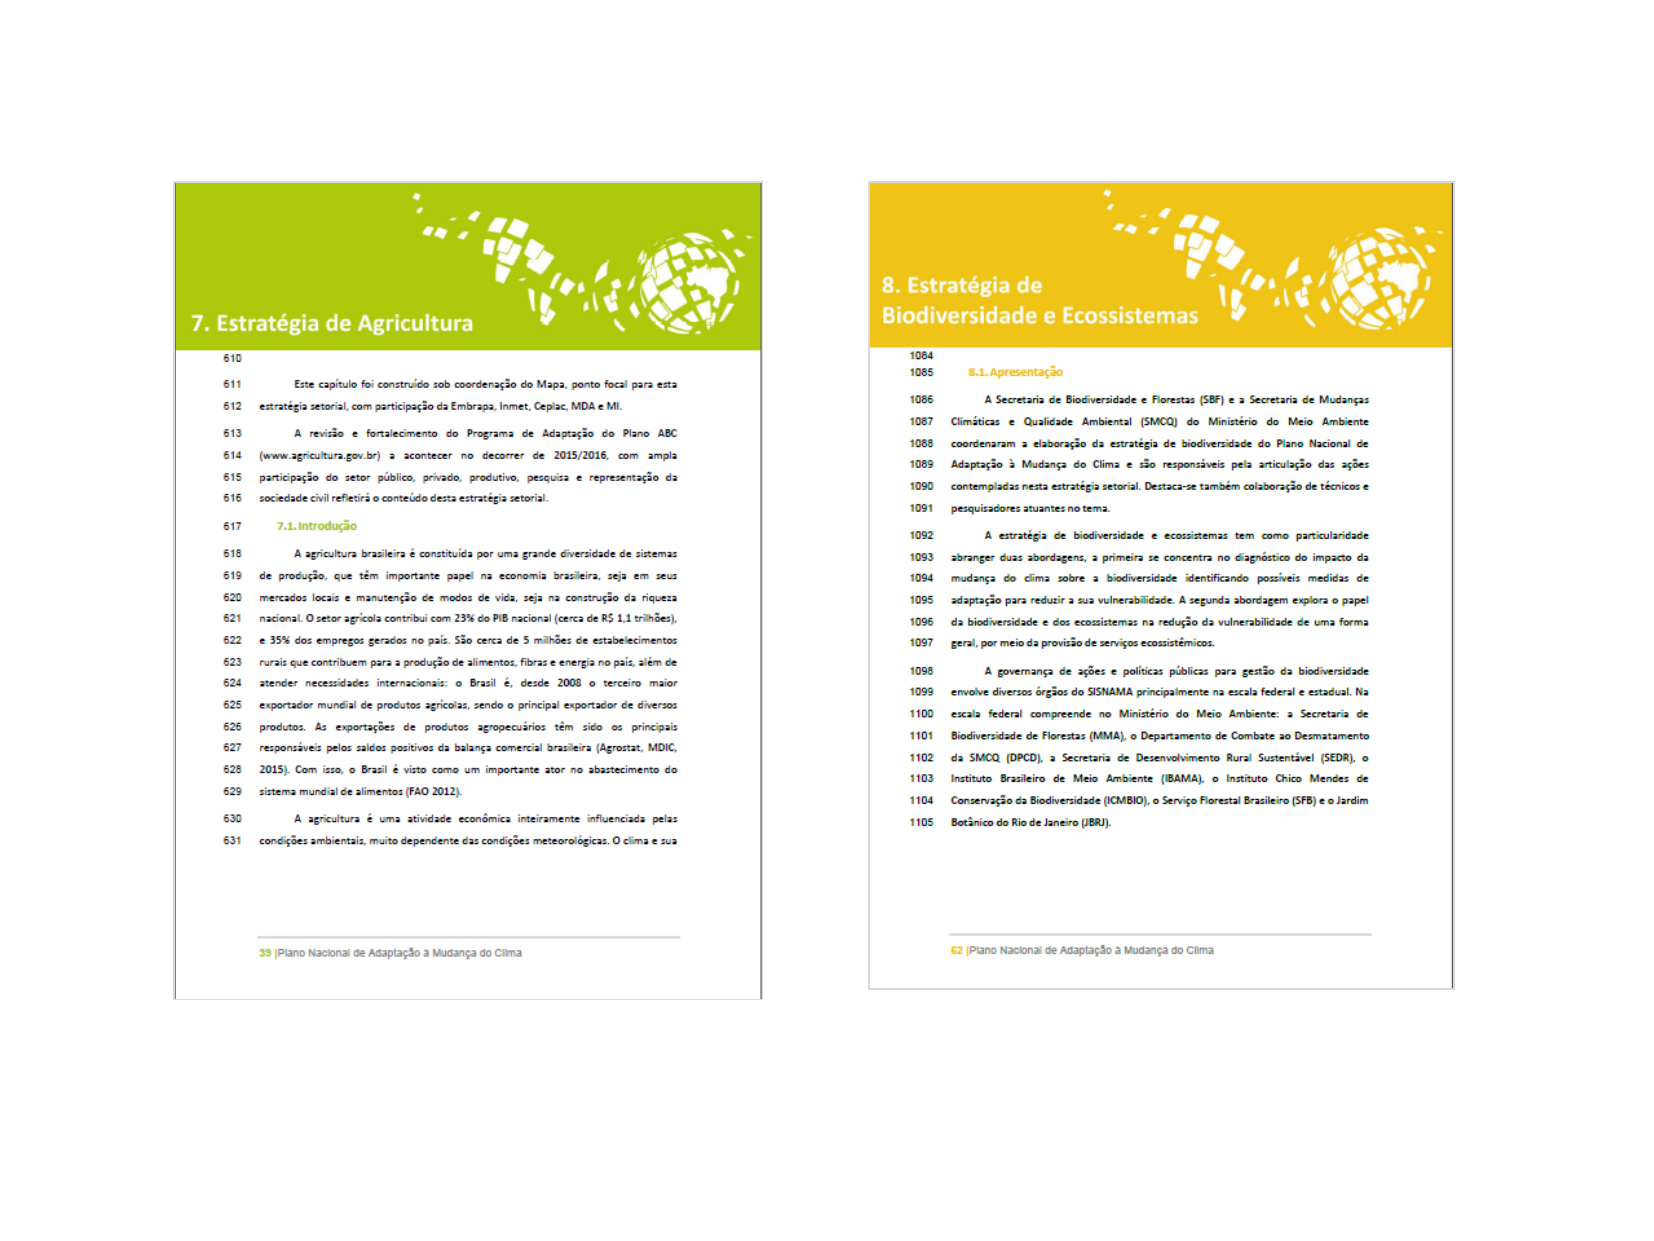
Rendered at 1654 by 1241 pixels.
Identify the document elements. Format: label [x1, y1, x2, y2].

picture [174, 182, 762, 999]
picture [869, 182, 1454, 989]
